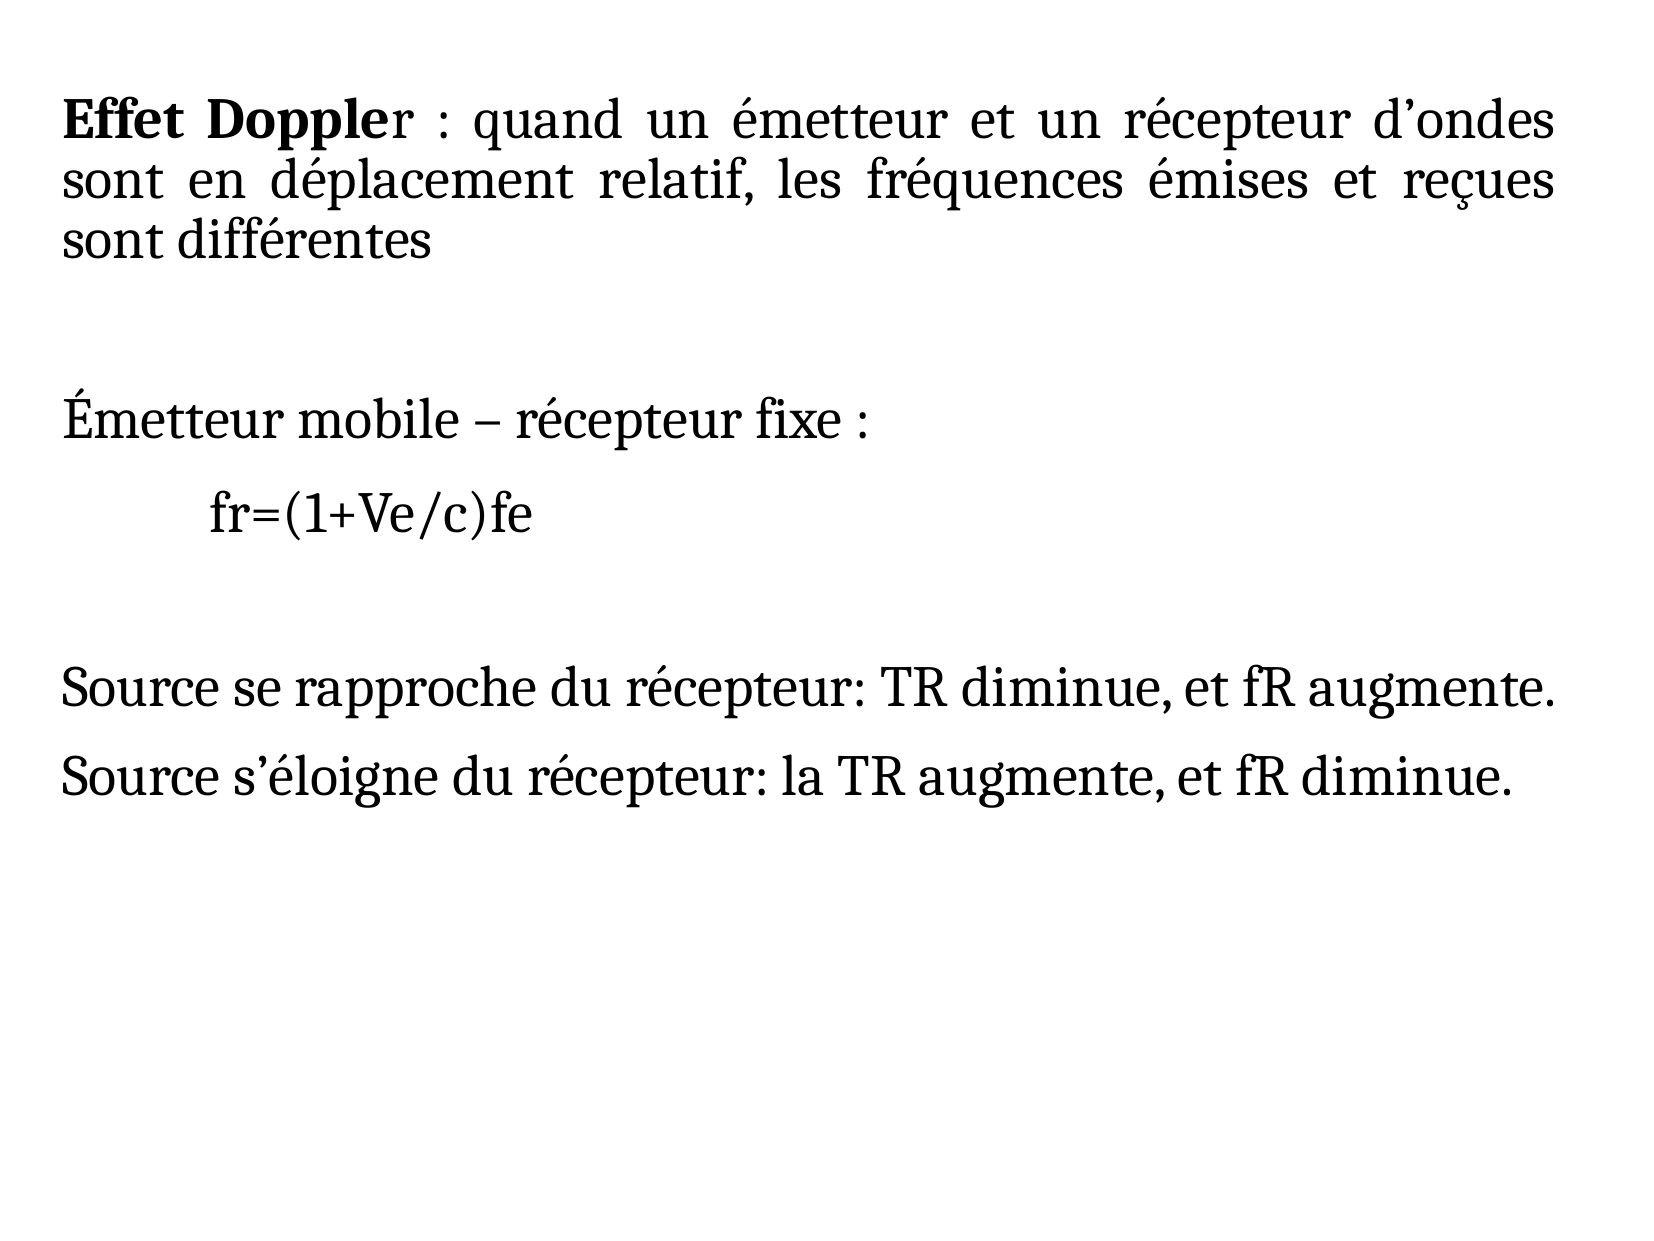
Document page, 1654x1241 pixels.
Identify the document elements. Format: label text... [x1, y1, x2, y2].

text_box Effet Doppler : quand un émetteur et un récepteur d’ondes sont en déplacement relatif, les fréquences émises et reçues sont différentes Émetteur mobile – récepteur fixe : fr=(1+Ve/c)fe Source se rapproche du récepteur: TR diminue, et fR augmente. Source s’éloigne du récepteur: la TR augmente, et fR diminue. [47, 82, 1571, 1049]
